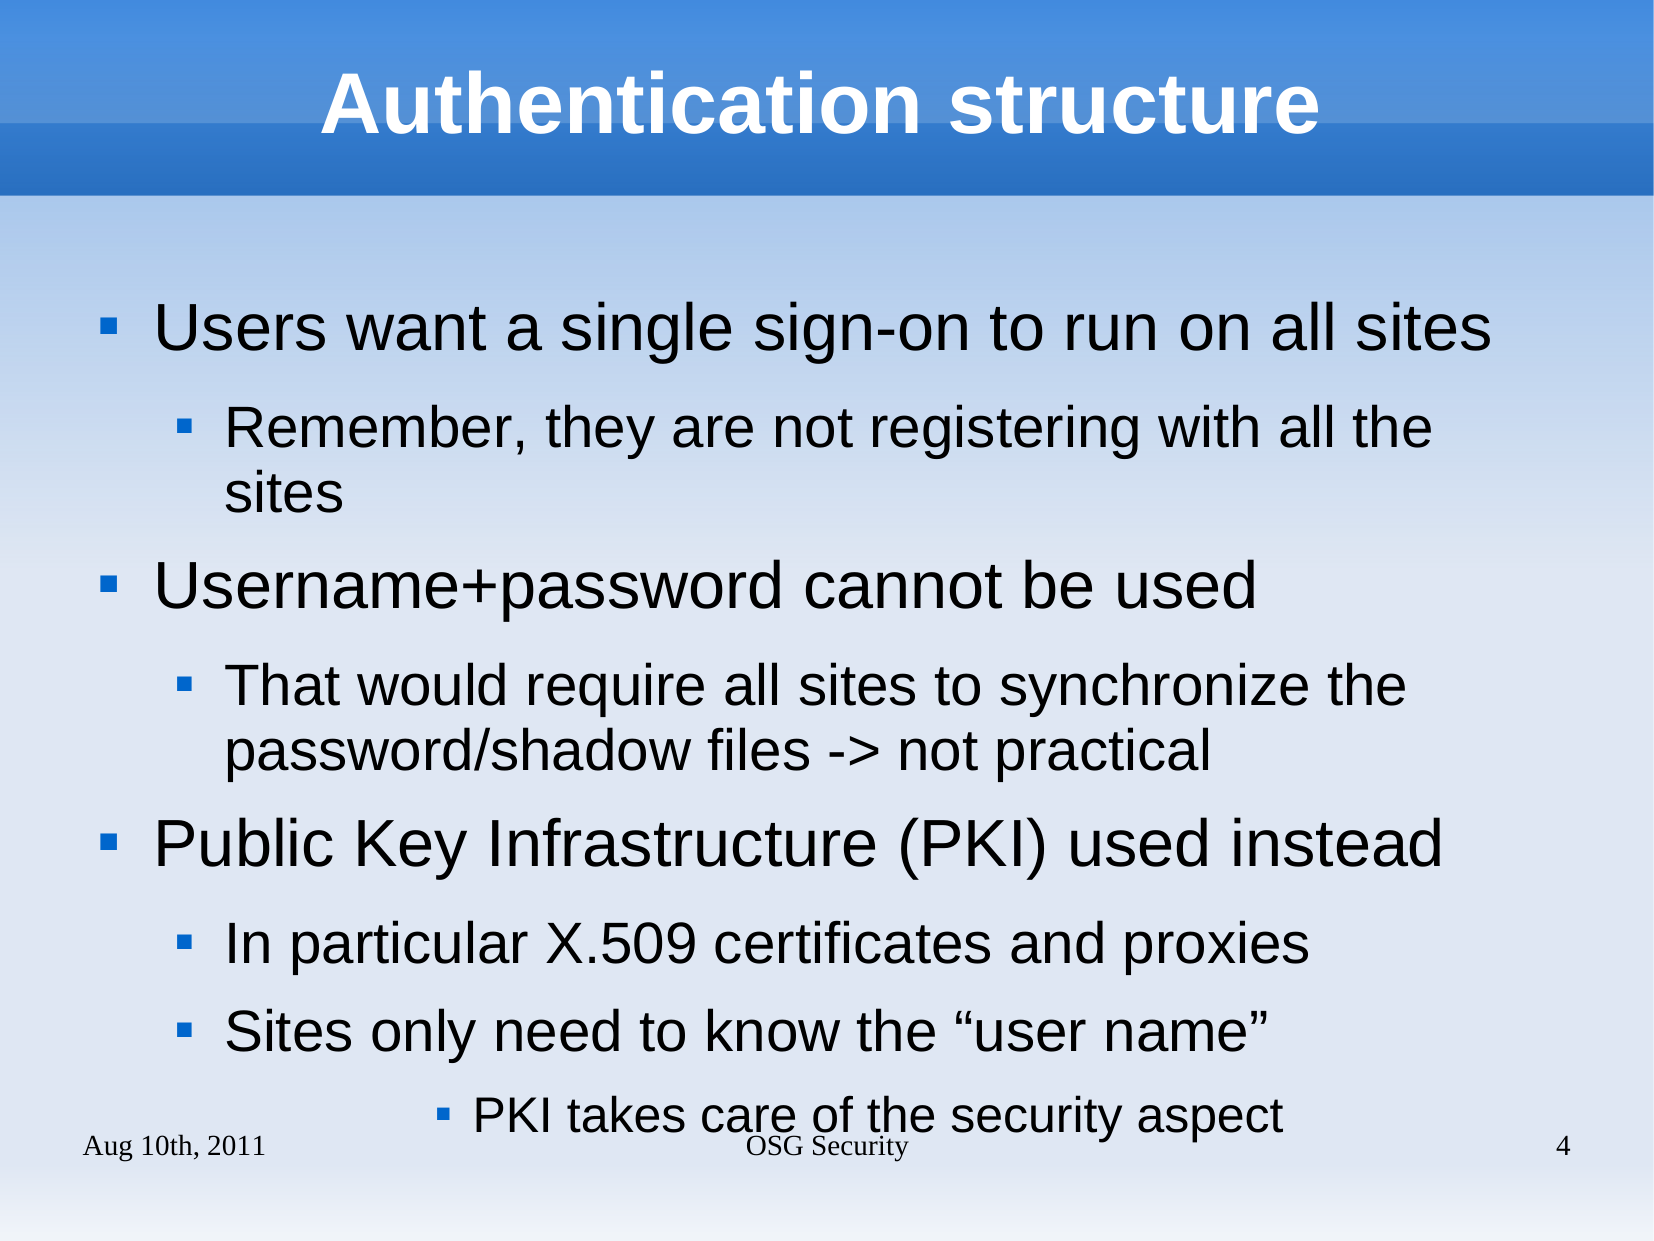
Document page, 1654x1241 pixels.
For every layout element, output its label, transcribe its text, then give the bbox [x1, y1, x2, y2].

picture [0, 0, 1654, 1241]
list Users want a single sign-on to run on all sites Remember, they are not registering with all the sites Username+password cannot be used That would require all sites to synchronize the password/shadow files -> not practical Public Key Infrastructure (PKI) used instead In particular X.509 certificates and proxies Sites only need to know the “user name” PKI takes care of the security aspect [82, 290, 1571, 1144]
title Authentication structure [76, 0, 1565, 208]
